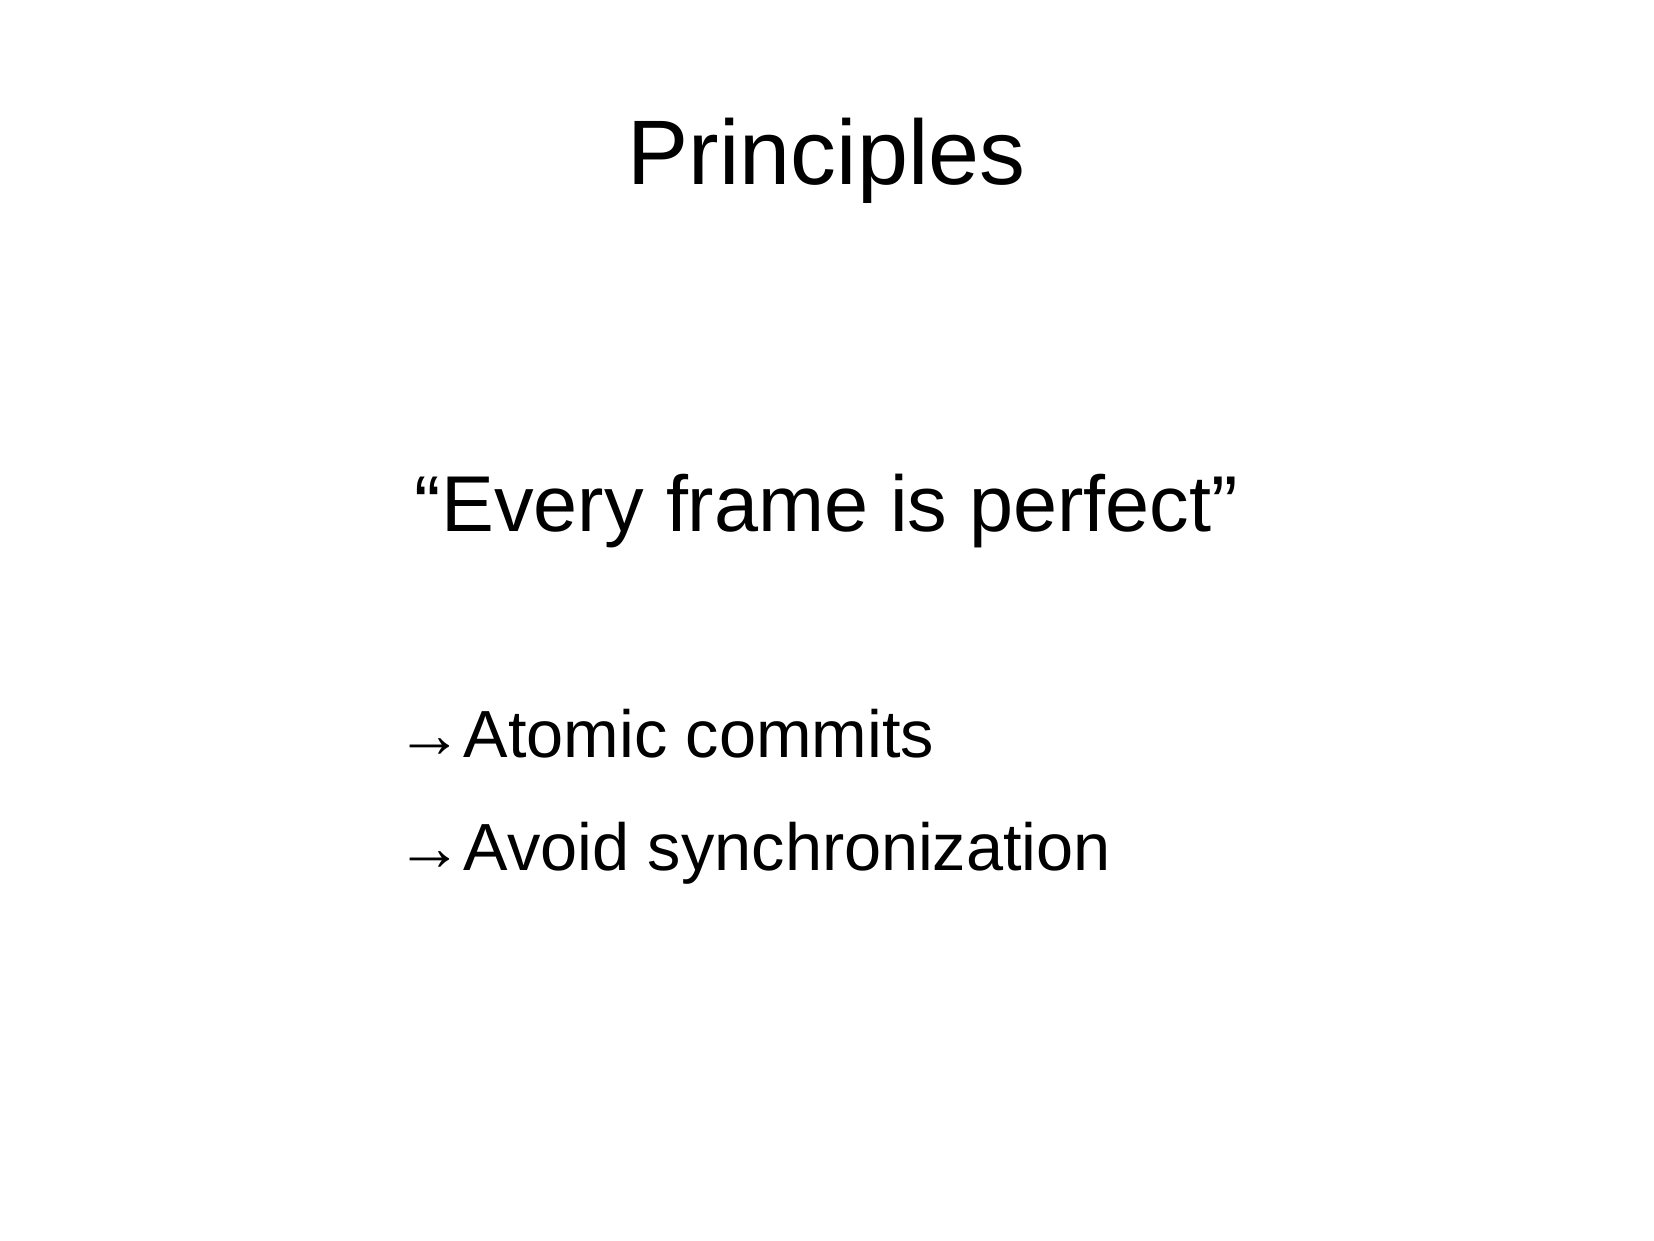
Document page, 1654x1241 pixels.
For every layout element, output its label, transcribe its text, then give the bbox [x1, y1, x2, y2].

title Principles [82, 49, 1571, 257]
subtitle “Every frame is perfect” →Atomic commits →Avoid synchronization [82, 290, 1571, 1010]
